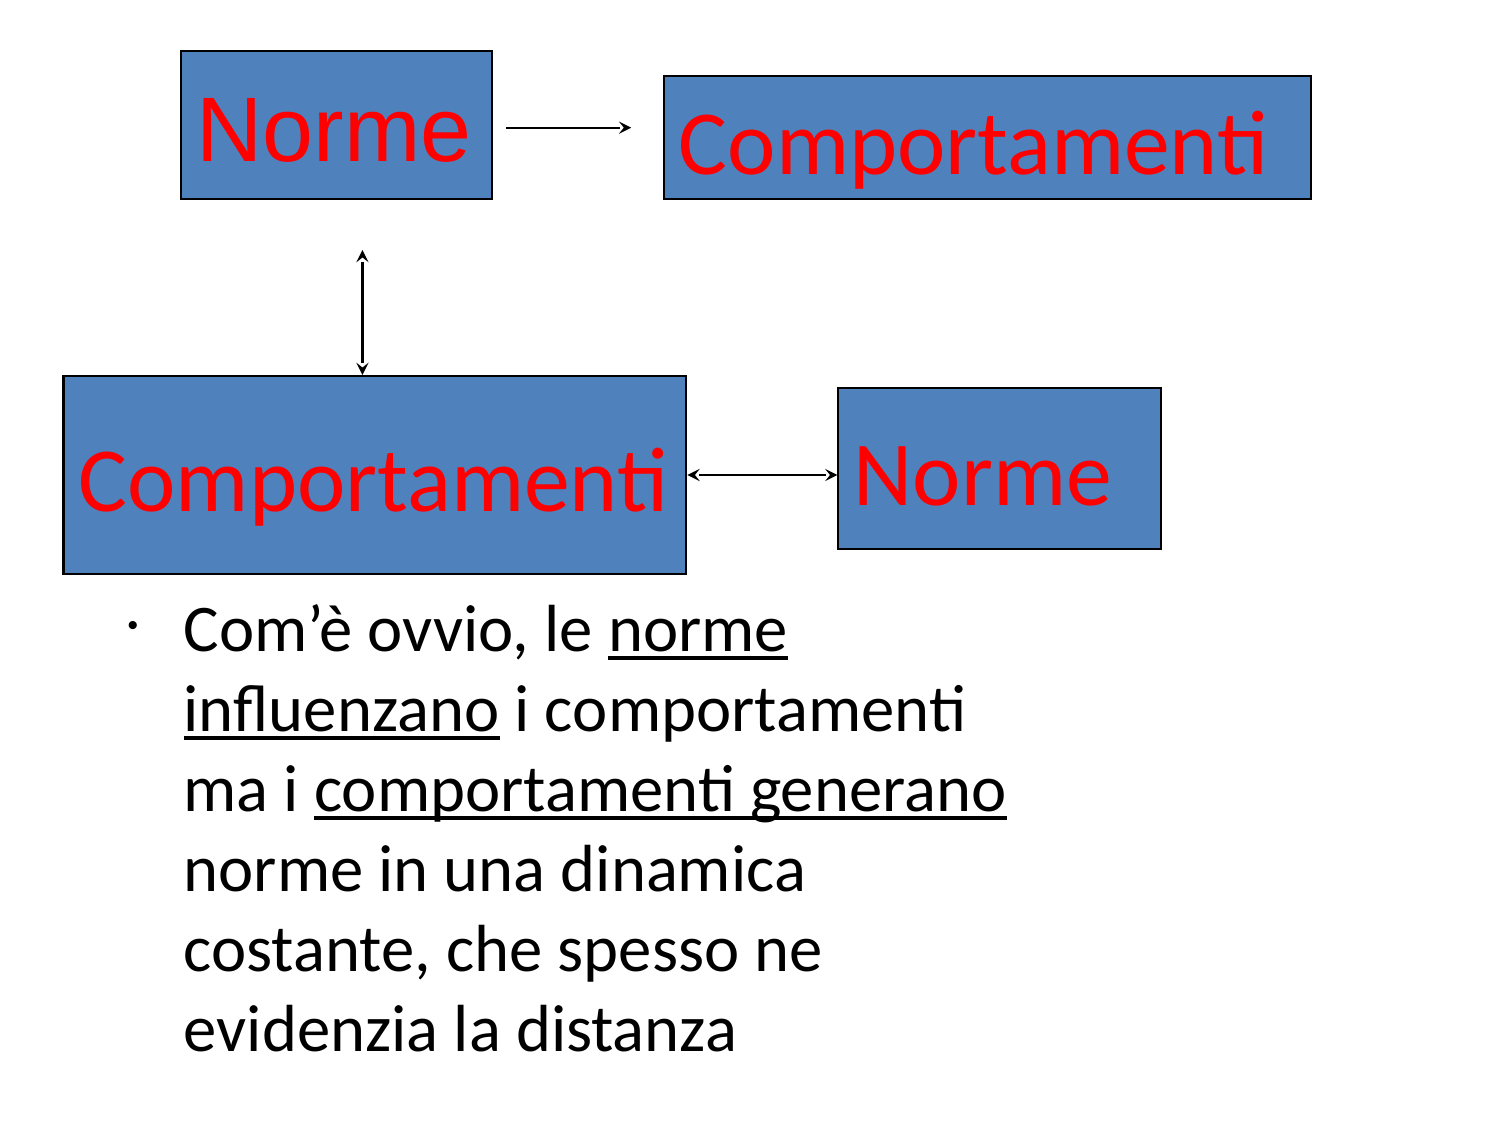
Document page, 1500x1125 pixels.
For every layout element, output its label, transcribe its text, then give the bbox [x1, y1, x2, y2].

text_box Comportamenti [63, 376, 687, 574]
text_box Comportamenti [663, 76, 1312, 199]
text_box Norme [181, 51, 492, 199]
text_box Com’è ovvio, le norme influenzano i comportamenti ma i comportamenti generano norme in una dinamica costante, che spesso ne evidenzia la distanza [112, 575, 1025, 1075]
text_box Norme [838, 388, 1162, 549]
